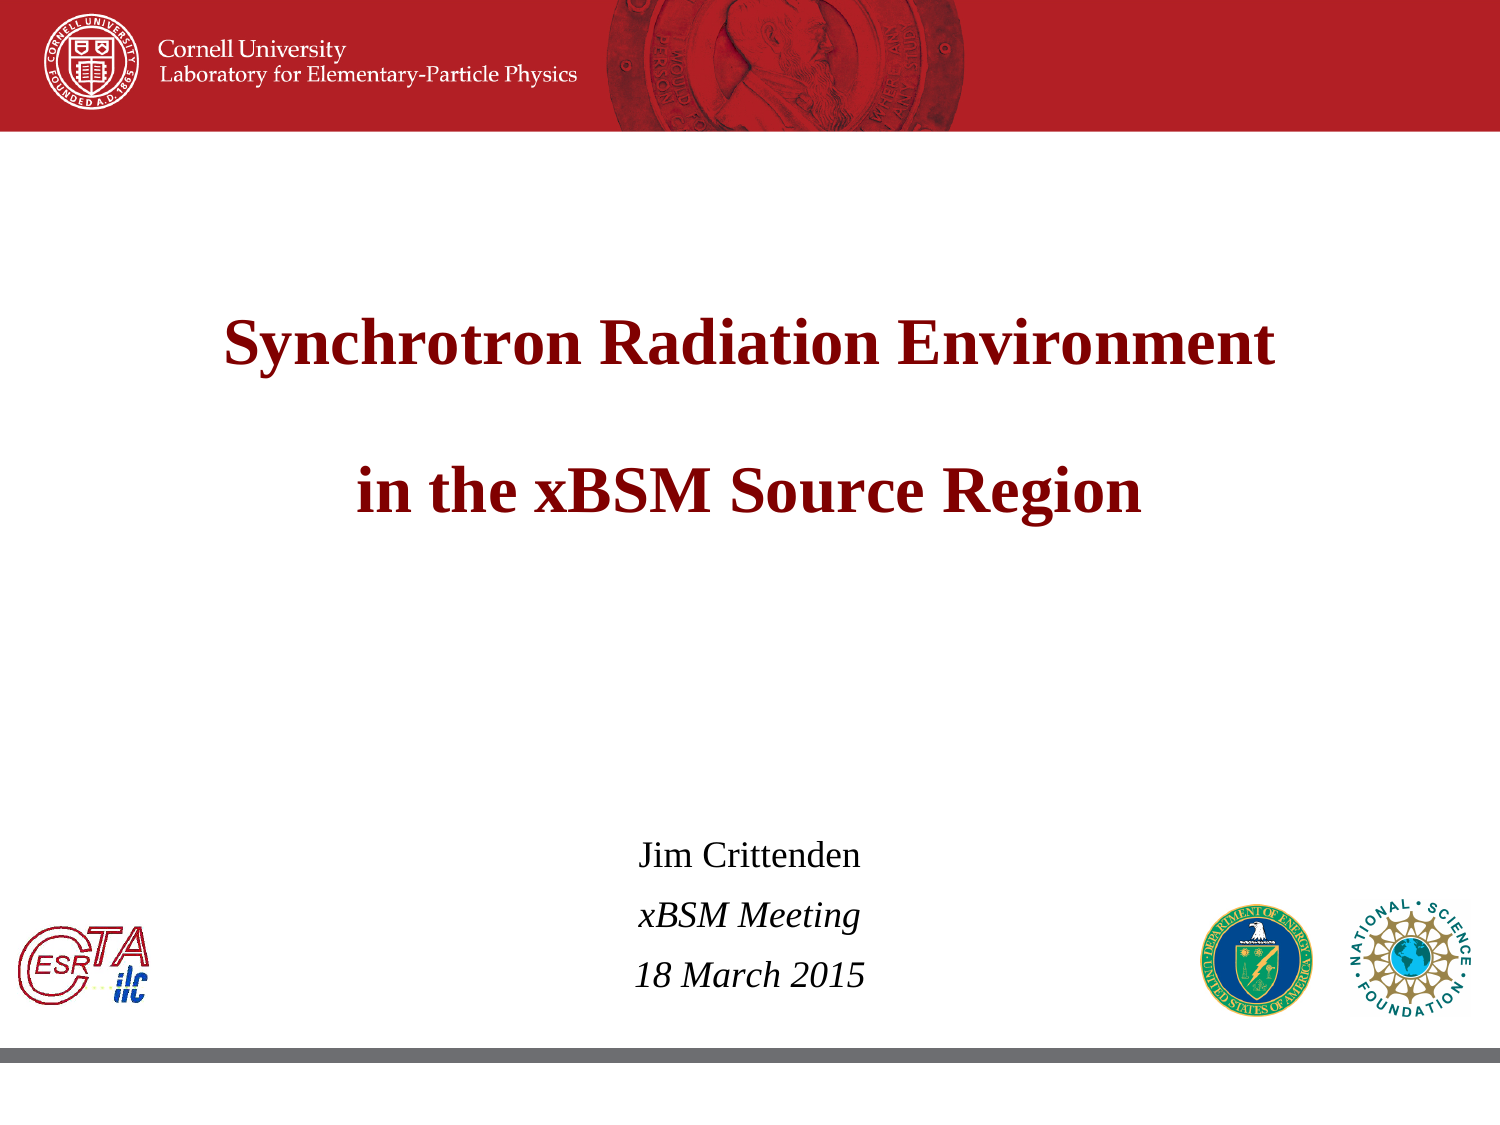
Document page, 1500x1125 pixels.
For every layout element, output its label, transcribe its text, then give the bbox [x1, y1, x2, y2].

picture [0, 0, 1500, 132]
picture [8, 899, 151, 1036]
title Synchrotron Radiation Environment in the xBSM Source Region [0, 266, 1500, 567]
picture [1350, 899, 1471, 1017]
picture [1200, 904, 1313, 1017]
subtitle Jim Crittenden xBSM Meeting 18 March 2015 [300, 825, 1201, 1002]
